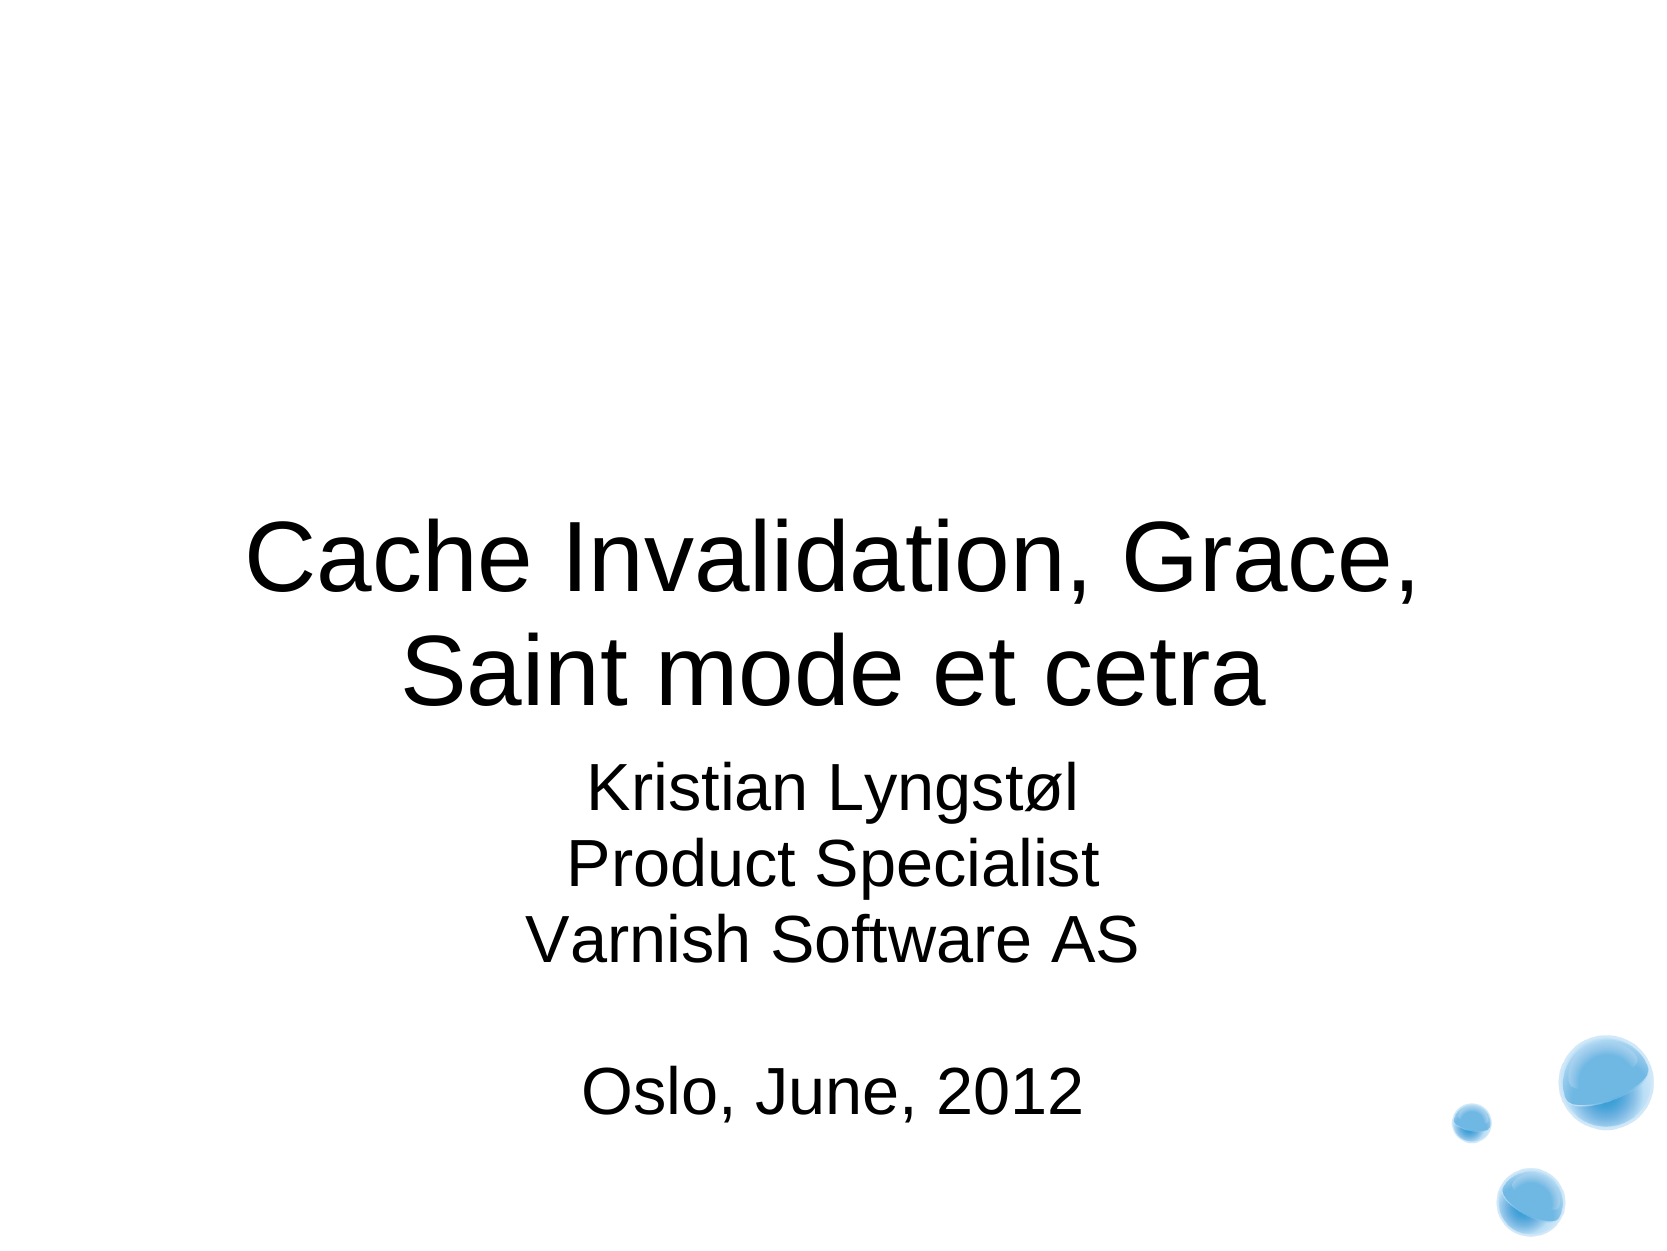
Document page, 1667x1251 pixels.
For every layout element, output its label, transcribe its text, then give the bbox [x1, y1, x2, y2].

subtitle Kristian Lyngstøl Product Specialist Varnish Software AS Oslo, June, 2012 [290, 750, 1377, 1130]
picture [1451, 1033, 1654, 1238]
title Cache Invalidation, Grace, Saint mode et cetra [140, 500, 1527, 728]
